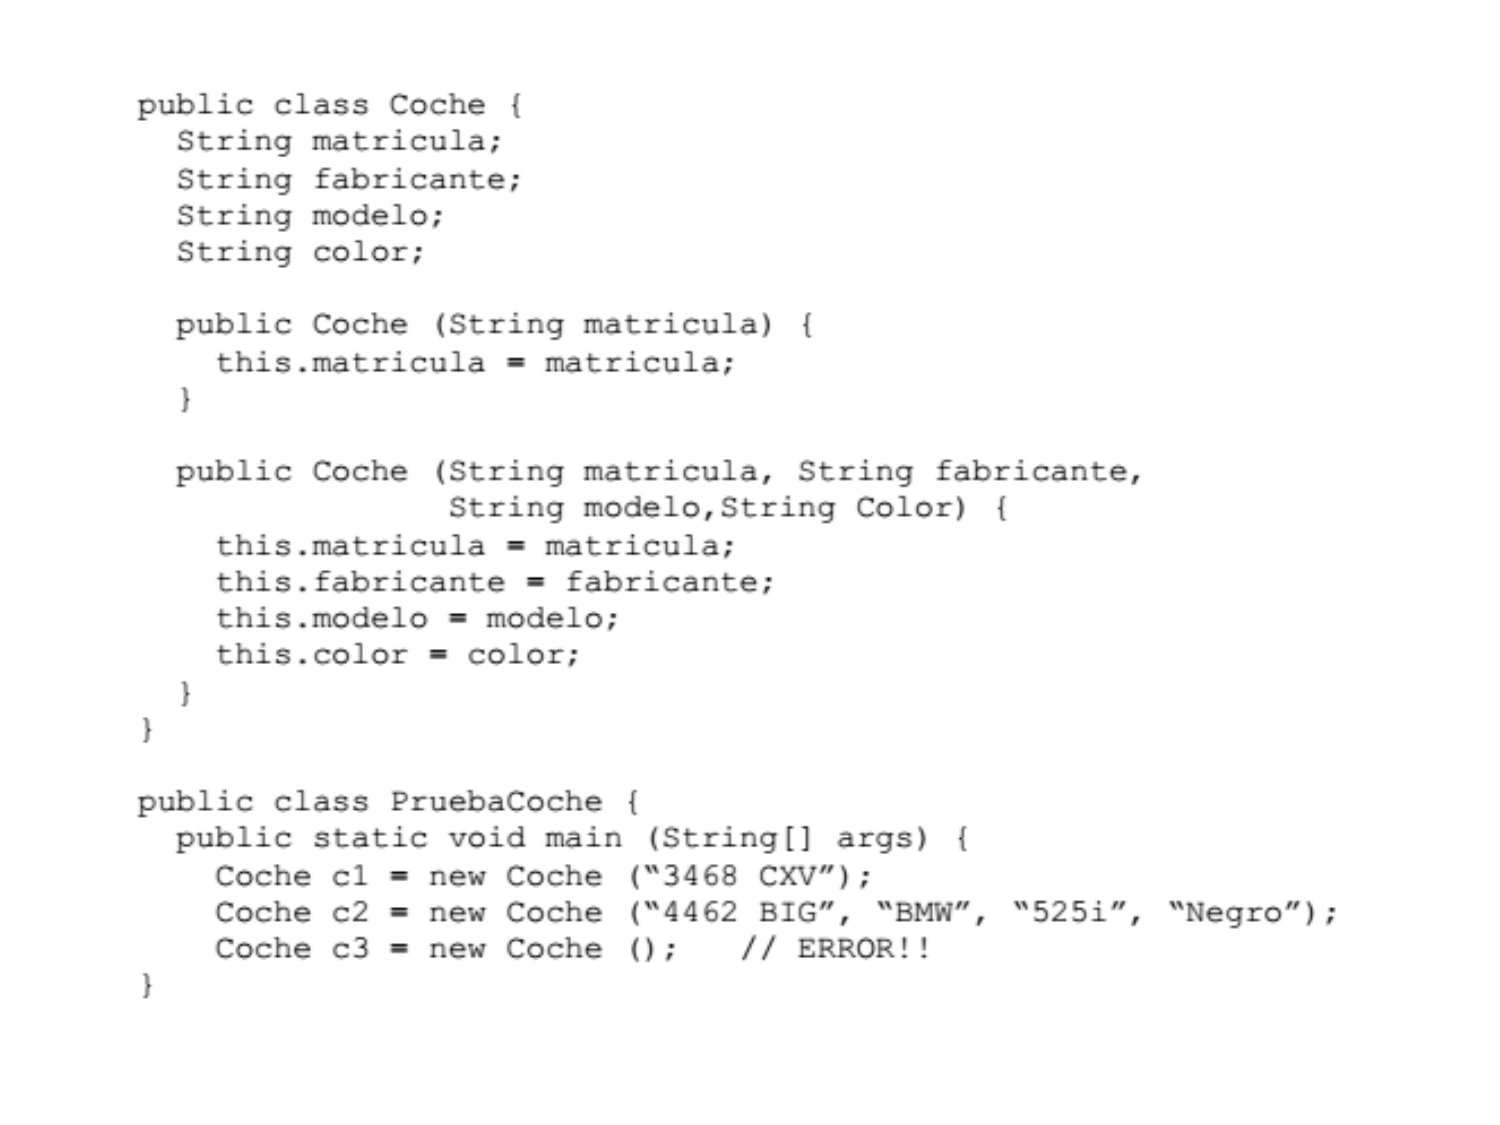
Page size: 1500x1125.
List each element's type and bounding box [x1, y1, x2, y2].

picture [53, 78, 1390, 1035]
